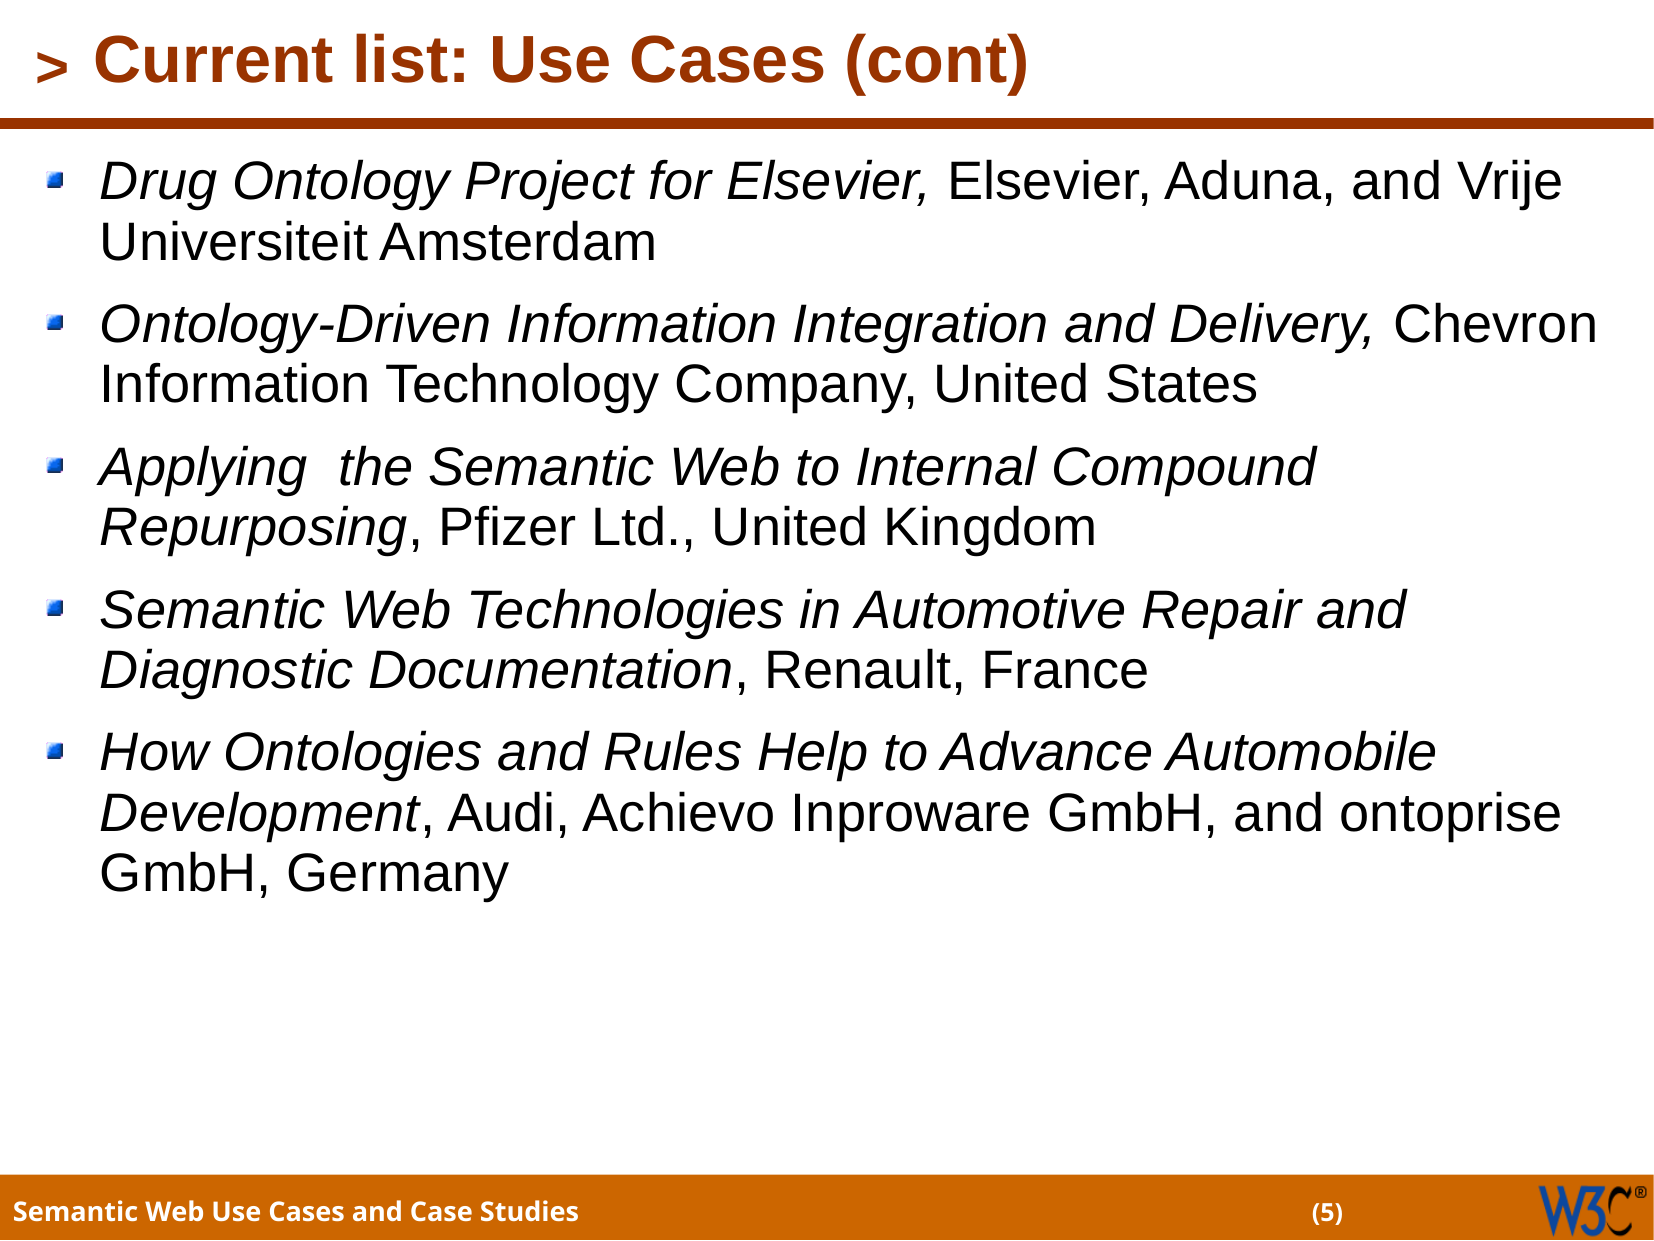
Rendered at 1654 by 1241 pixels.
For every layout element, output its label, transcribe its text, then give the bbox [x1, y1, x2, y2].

title Current list: Use Cases (cont) [93, 0, 1493, 119]
list Drug Ontology Project for Elsevier, Elsevier, Aduna, and Vrije Universiteit Amsterdam Ontology-Driven Information Integration and Delivery, Chevron Information Technology Company, United States Applying the Semantic Web to Internal Compound Repurposing, Pfizer Ltd., United Kingdom Semantic Web Technologies in Automotive Repair and Diagnostic Documentation, Renault, France How Ontologies and Rules Help to Advance Automobile Development, Audi, Achievo Inproware GmbH, and ontoprise GmbH, Germany [29, 147, 1624, 1134]
picture [1535, 1183, 1651, 1240]
